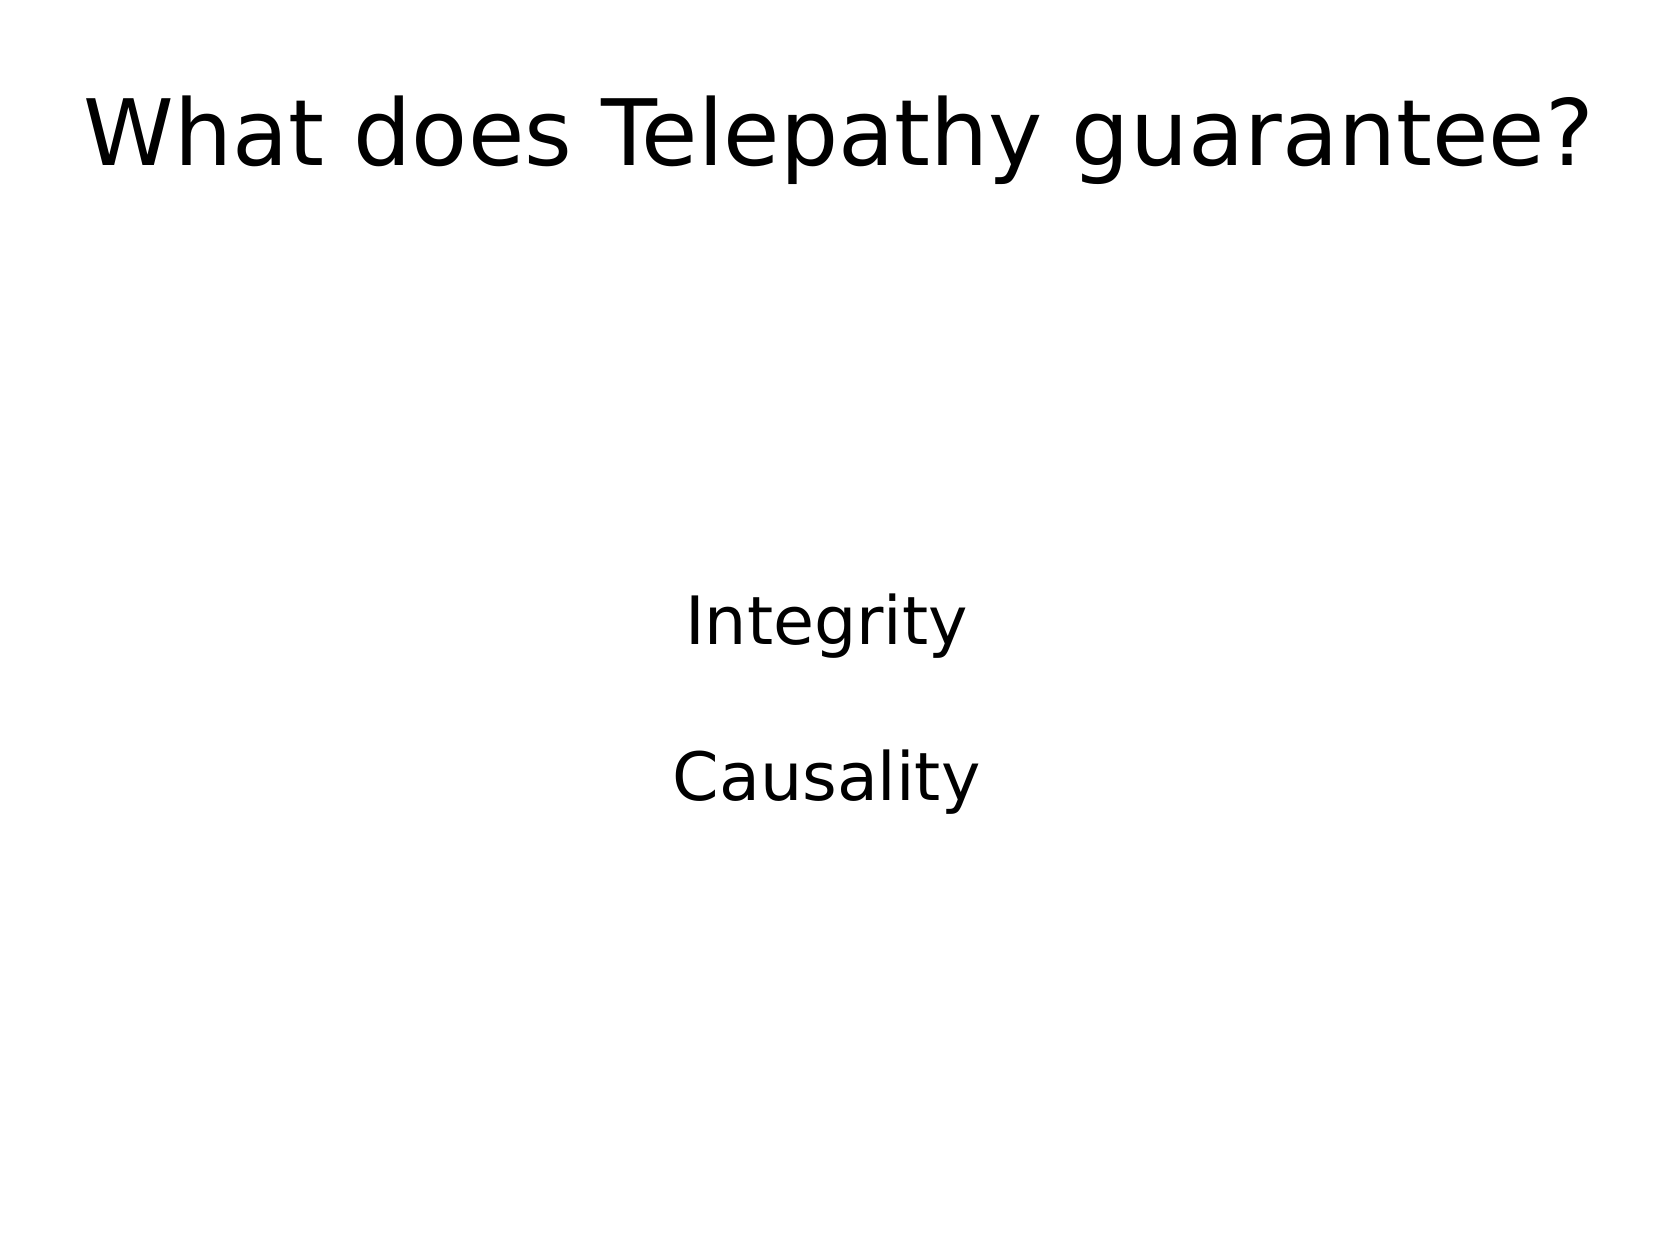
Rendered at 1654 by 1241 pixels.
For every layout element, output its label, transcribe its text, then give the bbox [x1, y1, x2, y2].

title What does Telepathy guarantee? [75, 37, 1605, 230]
subtitle Integrity Causality [82, 297, 1571, 1102]
